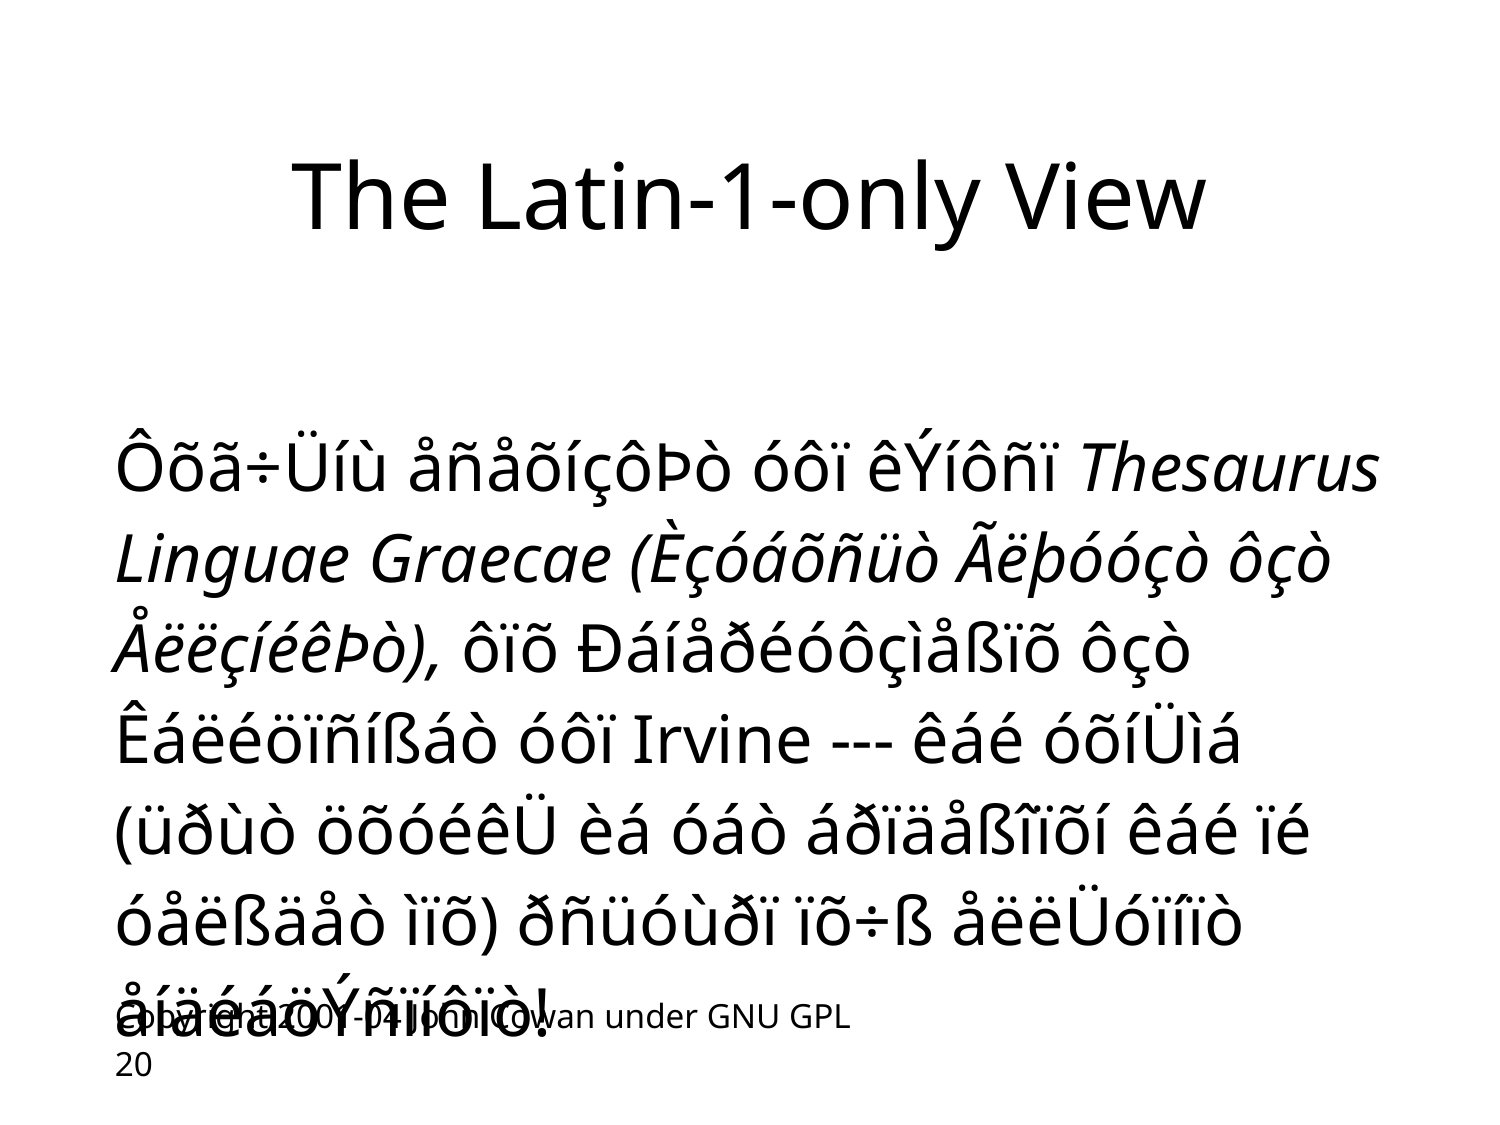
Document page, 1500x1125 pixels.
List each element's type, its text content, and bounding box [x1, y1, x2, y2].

title The Latin-1-only View [112, 99, 1388, 288]
text_box Ôõã÷Üíù åñåõíçôÞò óôï êÝíôñï Thesaurus Linguae Graecae (Èçóáõñüò Ãëþóóçò ôçò ÅëëçíéêÞò), ôïõ Ðáíåðéóôçìåßïõ ôçò Êáëéöïñíßáò óôï Irvine --- êáé óõíÜìá (üðùò öõóéêÜ èá óáò áðïäåßîïõí êáé ïé óåëßäåò ìïõ) ðñüóùðï ïõ÷ß åëëÜóïíïò åíäéáöÝñïíôïò! [99, 412, 1413, 985]
